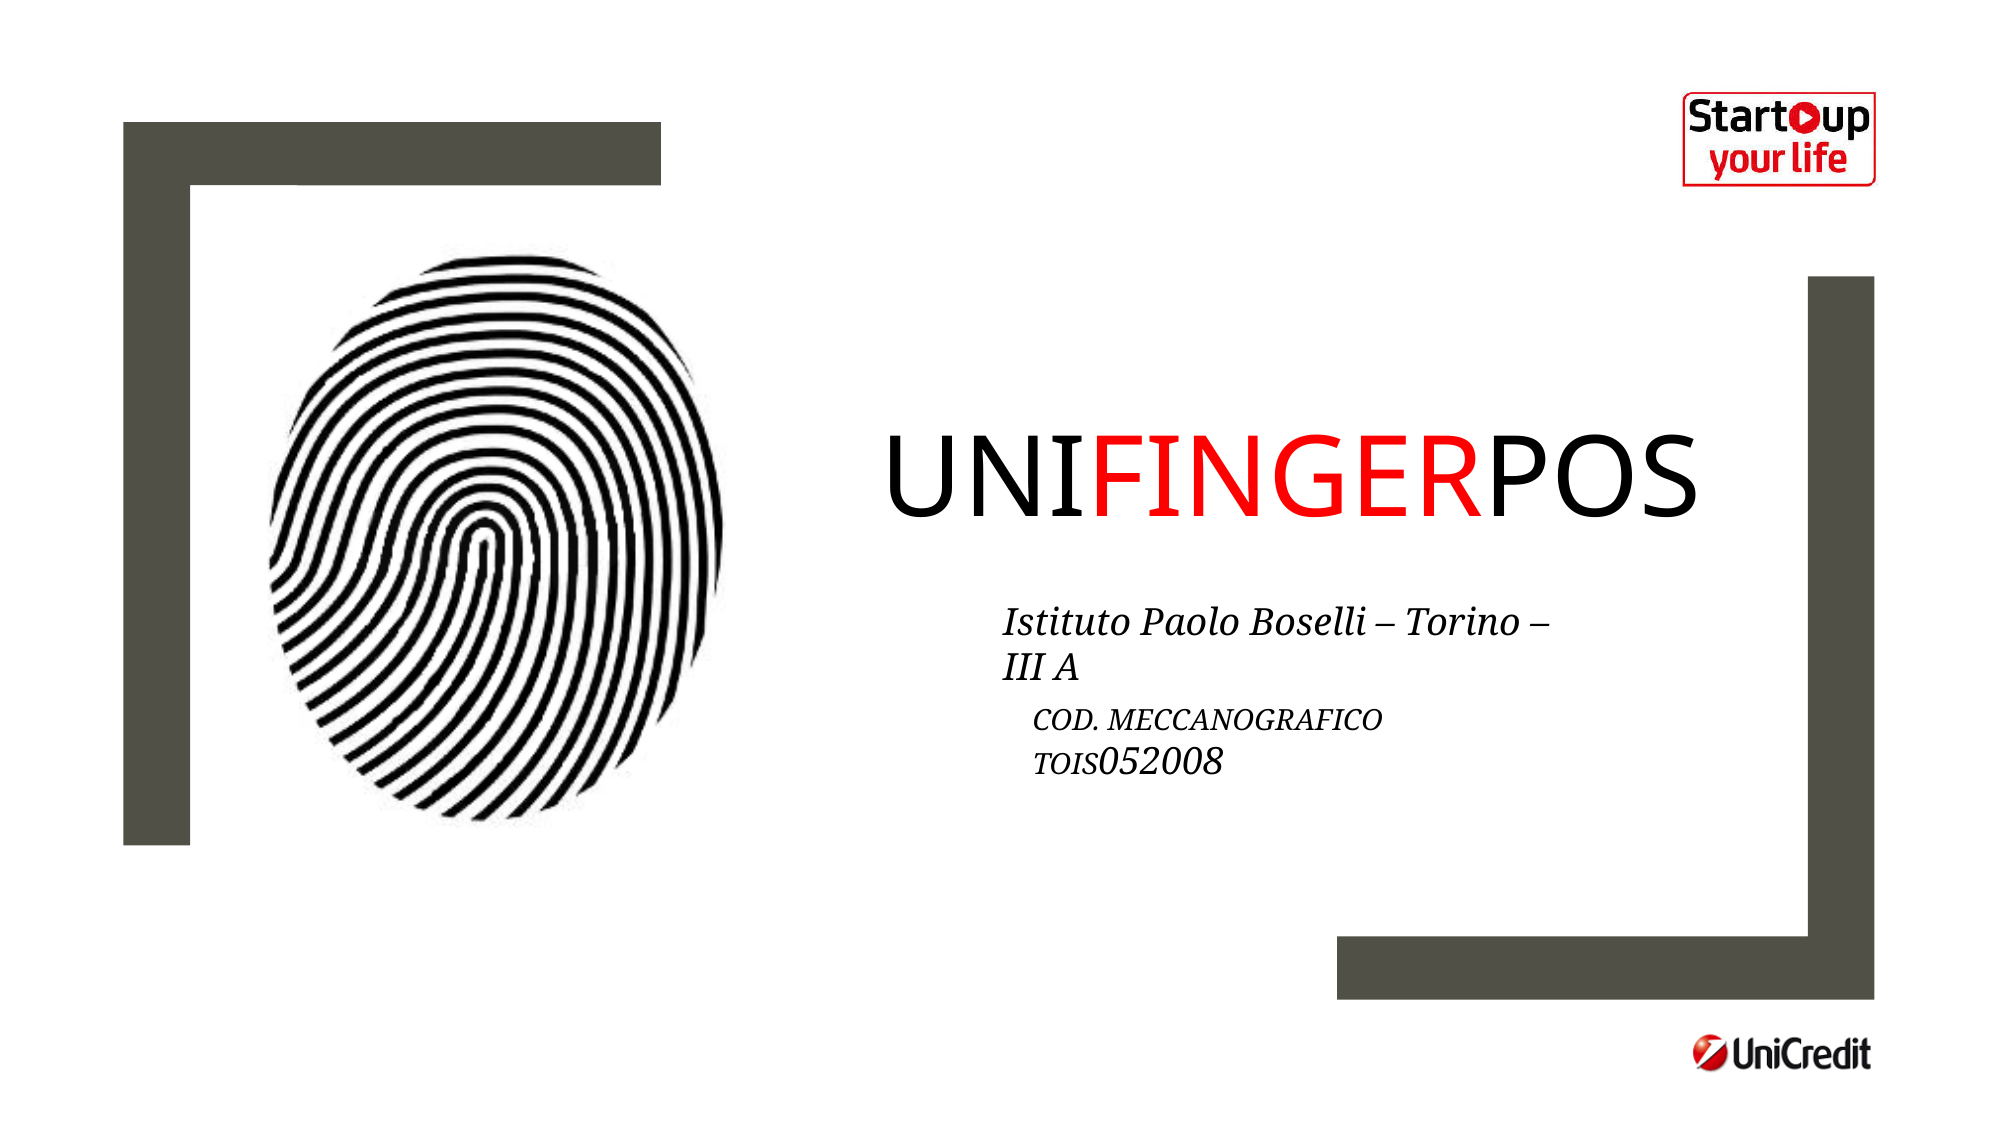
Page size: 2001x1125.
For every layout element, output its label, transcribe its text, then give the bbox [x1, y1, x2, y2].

title UNIFINGERPOS [798, 408, 1799, 549]
text_box Istituto Paolo Boselli – Torino – III A [988, 590, 1609, 696]
picture [1675, 85, 1884, 193]
text_box COD. MECCANOGRAFICO TOIS052008 [1017, 694, 1580, 790]
picture [205, 228, 798, 854]
picture [1687, 1021, 1879, 1084]
